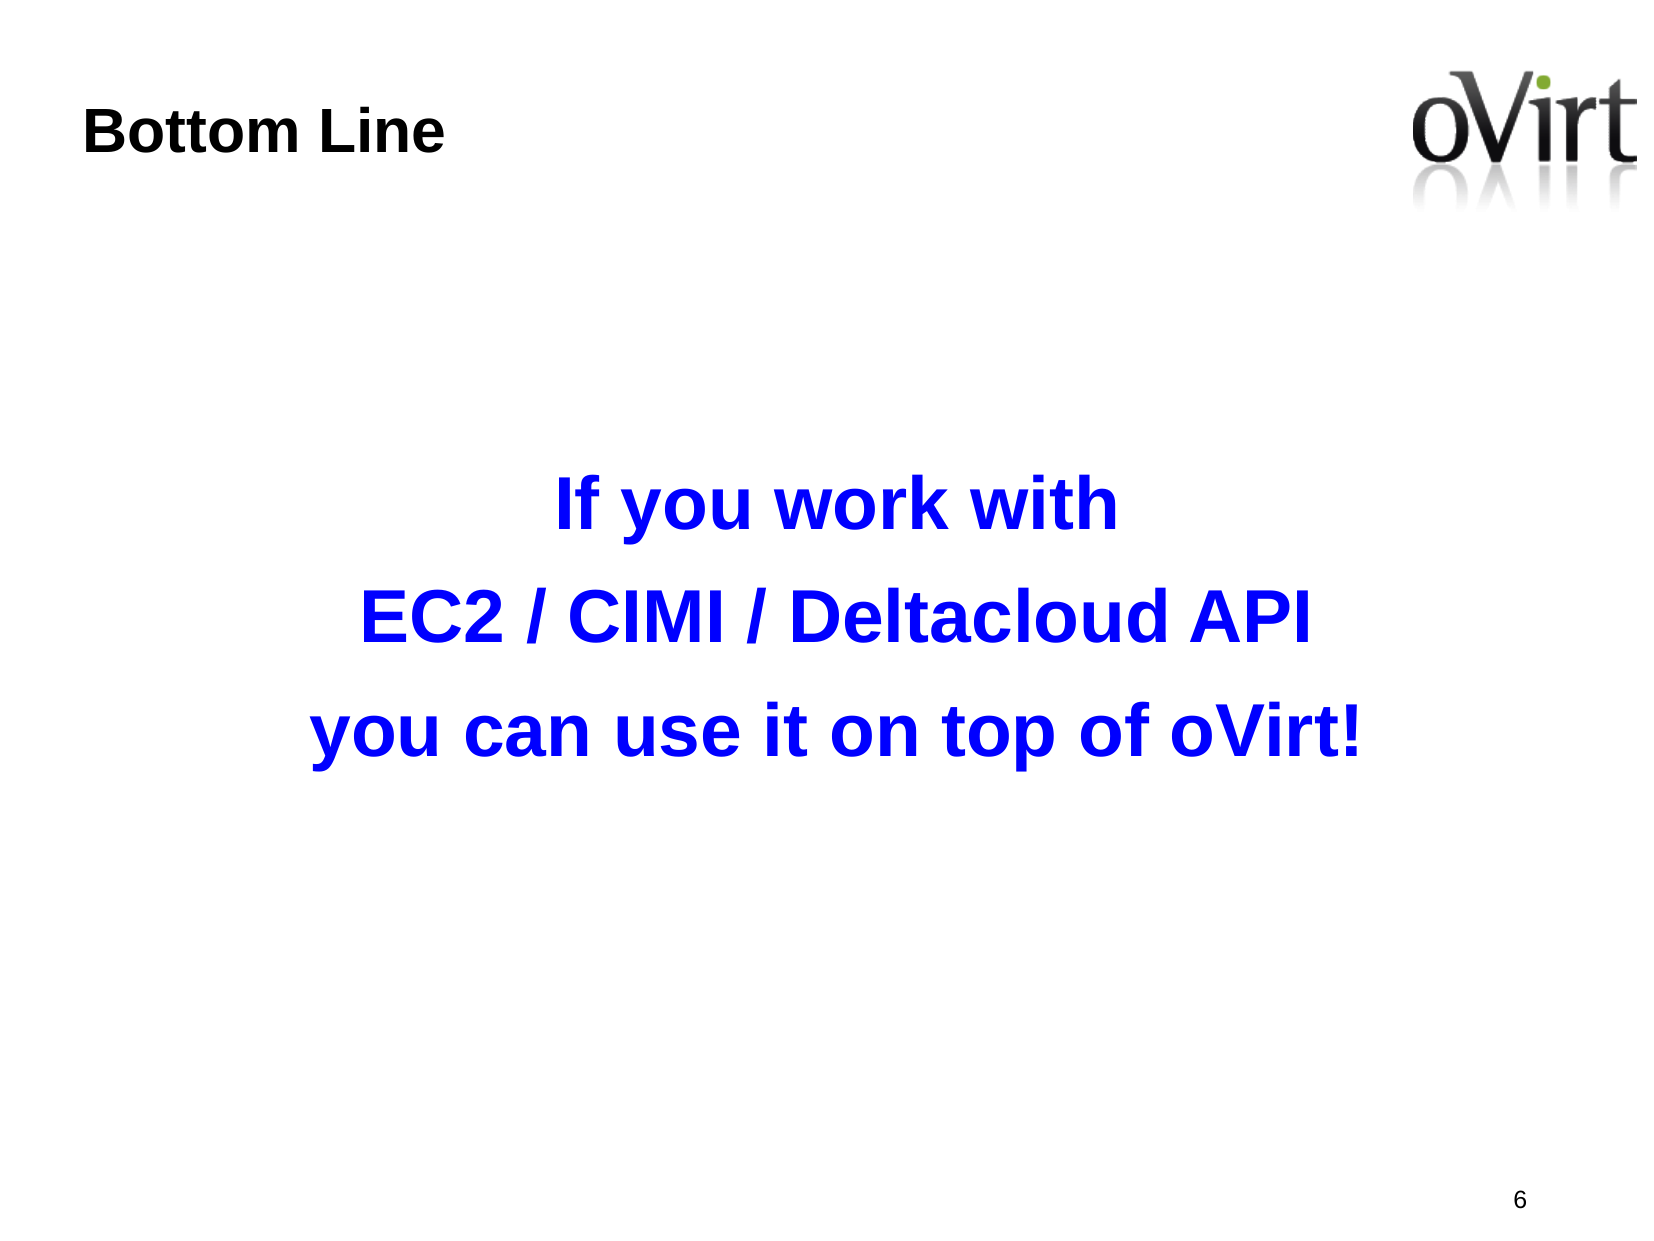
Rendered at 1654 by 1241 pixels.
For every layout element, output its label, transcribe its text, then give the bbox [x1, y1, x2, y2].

picture [1413, 63, 1637, 212]
title Bottom Line [82, 37, 1303, 226]
list If you work with EC2 / CIMI / Deltacloud API you can use it on top of oVirt! [63, 234, 1552, 1028]
